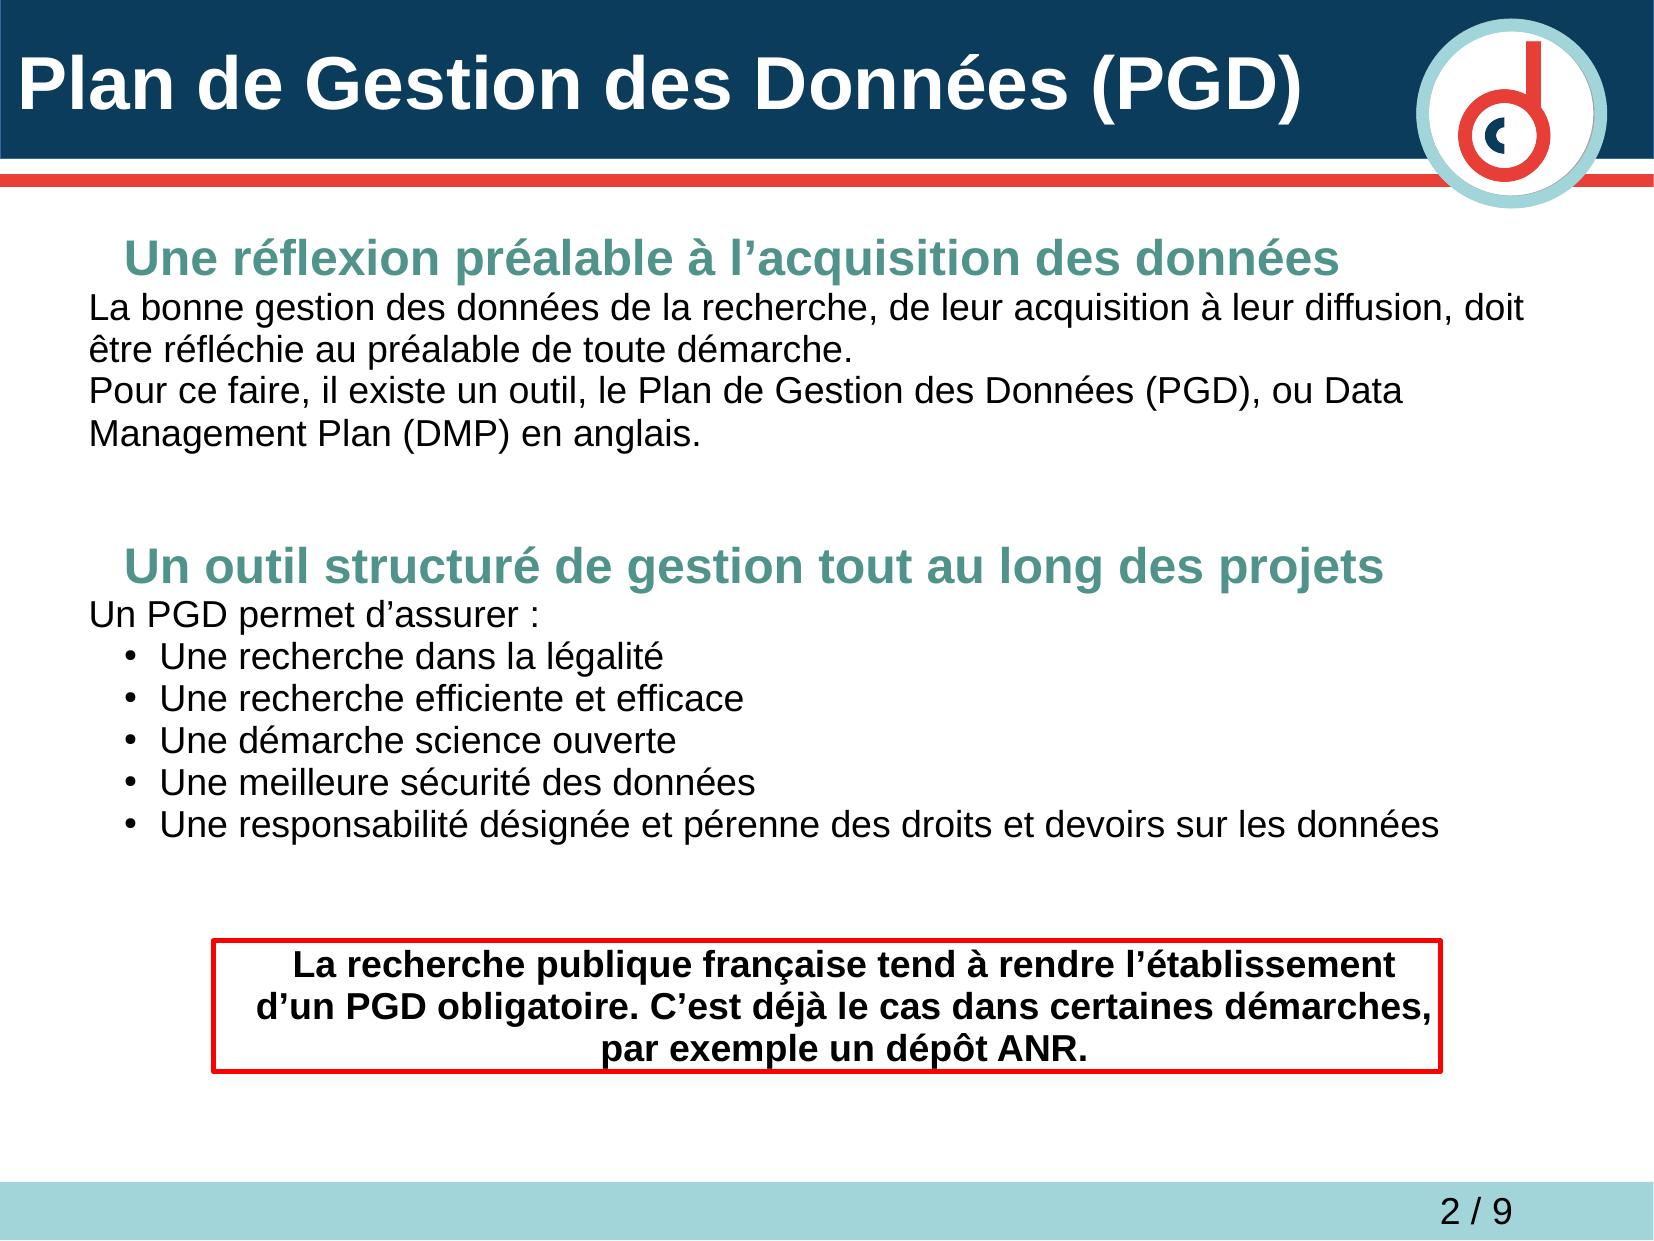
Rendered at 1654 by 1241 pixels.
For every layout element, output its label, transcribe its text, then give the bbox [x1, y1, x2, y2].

text_box Une réflexion préalable à l’acquisition des données La bonne gestion des données de la recherche, de leur acquisition à leur diffusion, doit être réfléchie au préalable de toute démarche. Pour ce faire, il existe un outil, le Plan de Gestion des Données (PGD), ou Data Management Plan (DMP) en anglais. Un outil structuré de gestion tout au long des projets Un PGD permet d’assurer : Une recherche dans la légalité Une recherche efficiente et efficace Une démarche science ouverte Une meilleure sécurité des données Une responsabilité désignée et pérenne des droits et devoirs sur les données [88, 230, 1566, 846]
title Plan de Gestion des Données (PGD) [17, 11, 1412, 159]
text_box La recherche publique française tend à rendre l’établissement d’un PGD obligatoire. C’est déjà le cas dans certaines démarches, par exemple un dépôt ANR. [213, 940, 1441, 1072]
